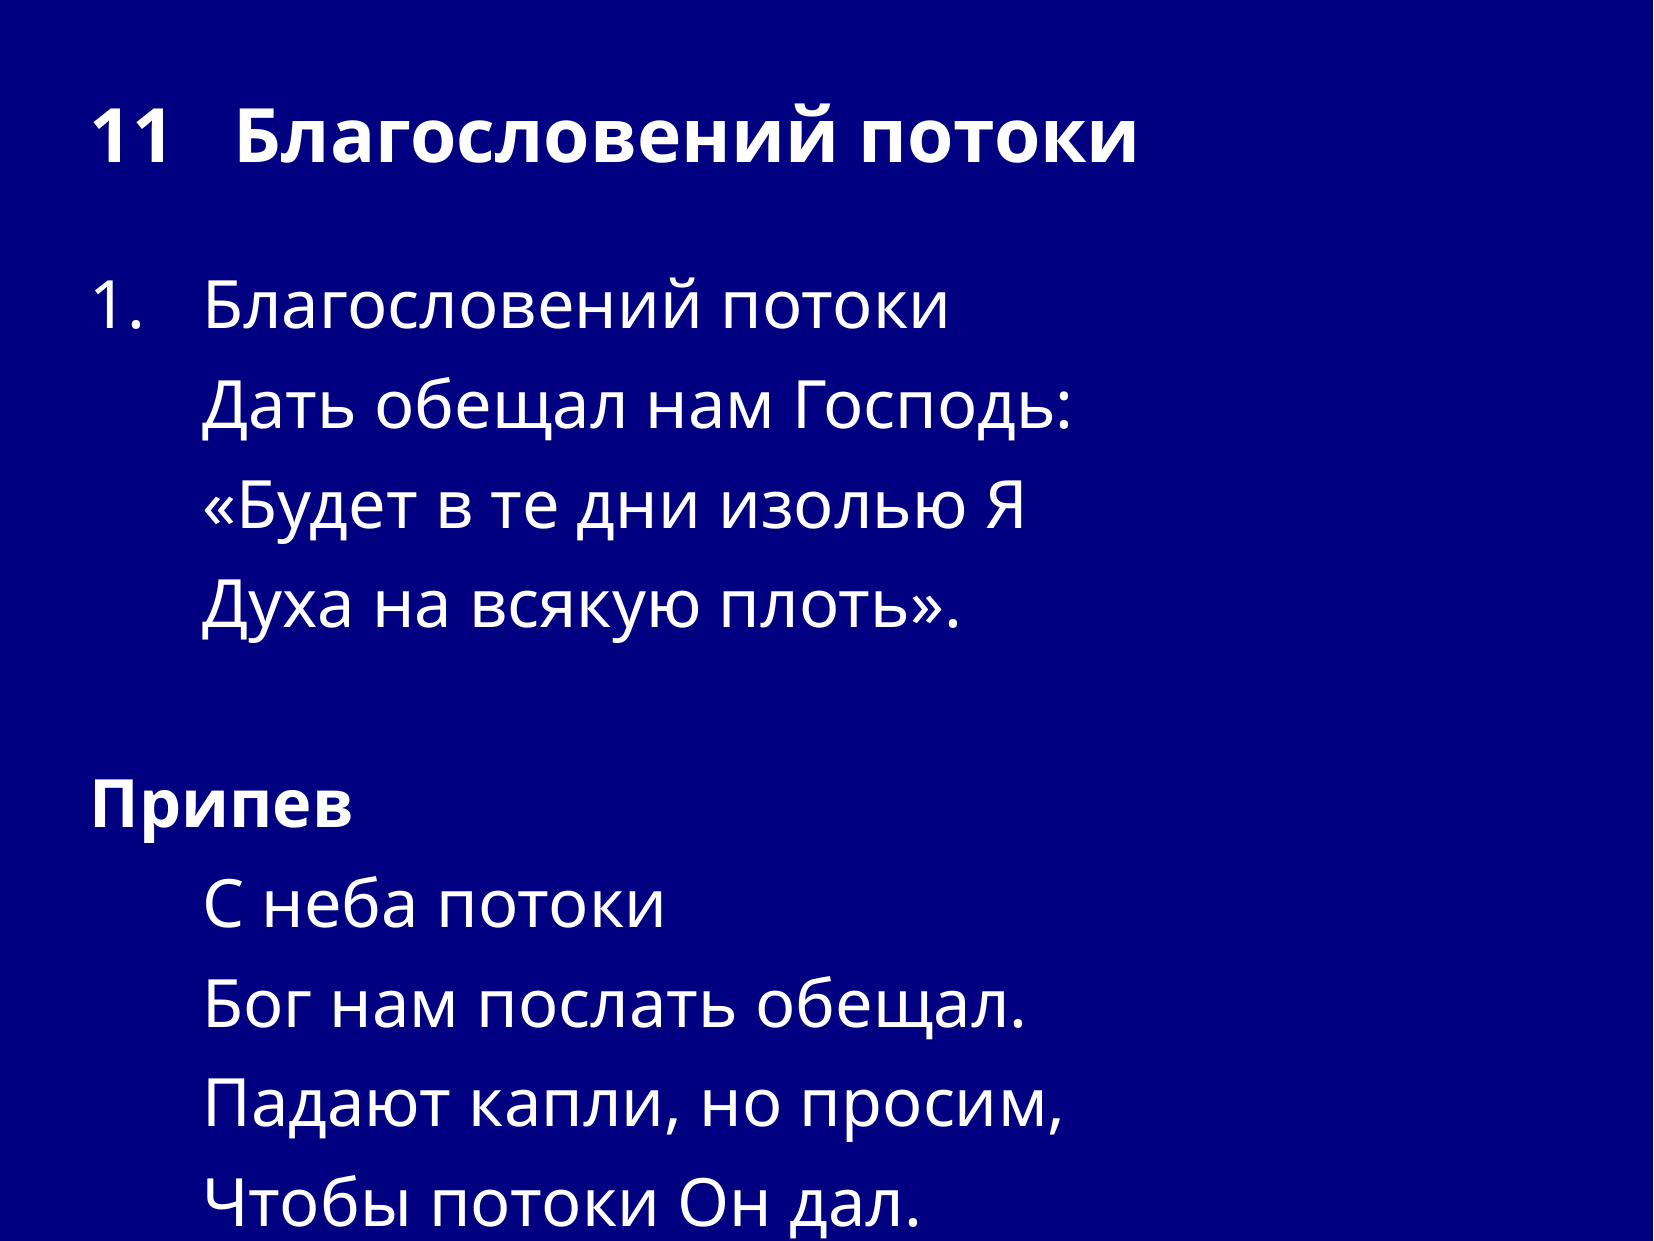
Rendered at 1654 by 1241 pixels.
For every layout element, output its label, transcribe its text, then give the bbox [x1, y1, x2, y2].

text_box 11 Благословений потоки [75, 75, 1576, 188]
text_box 1. Благословений потоки Дать обещал нам Господь: «Будет в те дни изолью Я Духа на всякую плоть». Припев С неба потоки Бог нам послать обещал. Падают капли, но просим, Чтобы потоки Он дал. [75, 188, 1576, 1163]
